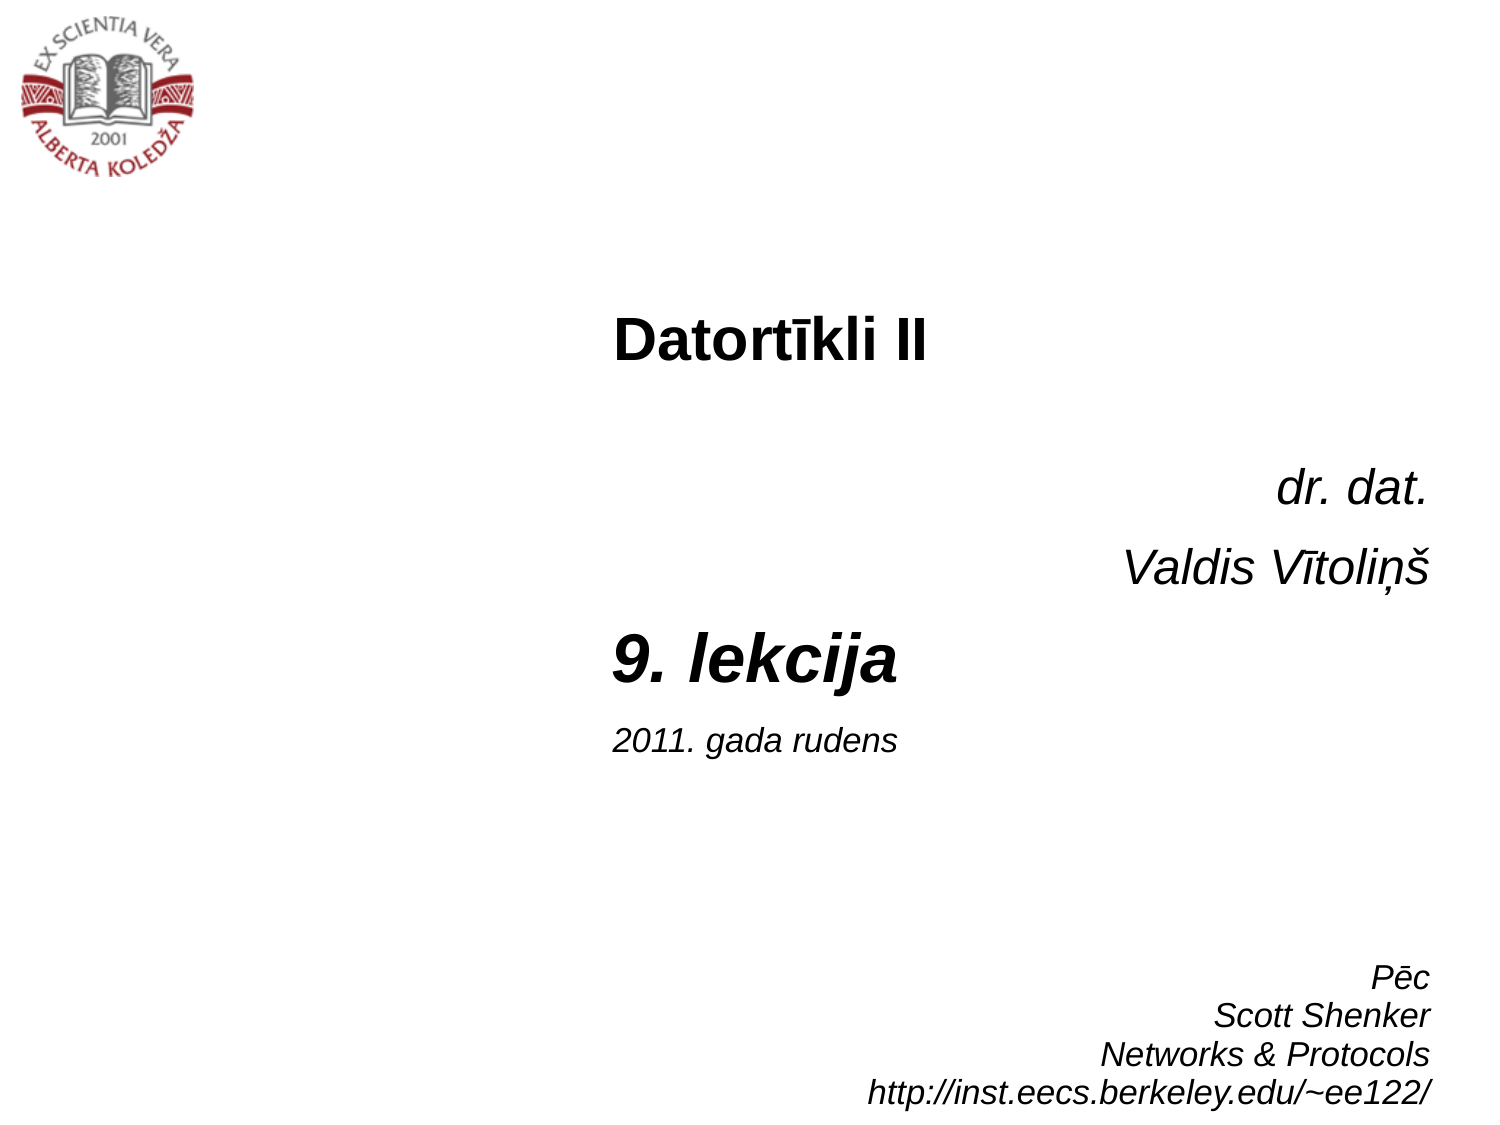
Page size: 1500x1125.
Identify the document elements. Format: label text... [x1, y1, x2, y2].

picture [21, 16, 194, 177]
list dr. dat. Valdis Vītoliņš 9. lekcija 2011. gada rudens Pēc Scott Shenker Networks & Protocols http://inst.eecs.berkeley.edu/~ee122/ [80, 372, 1431, 1115]
title Datortīkli II [187, 283, 1356, 372]
